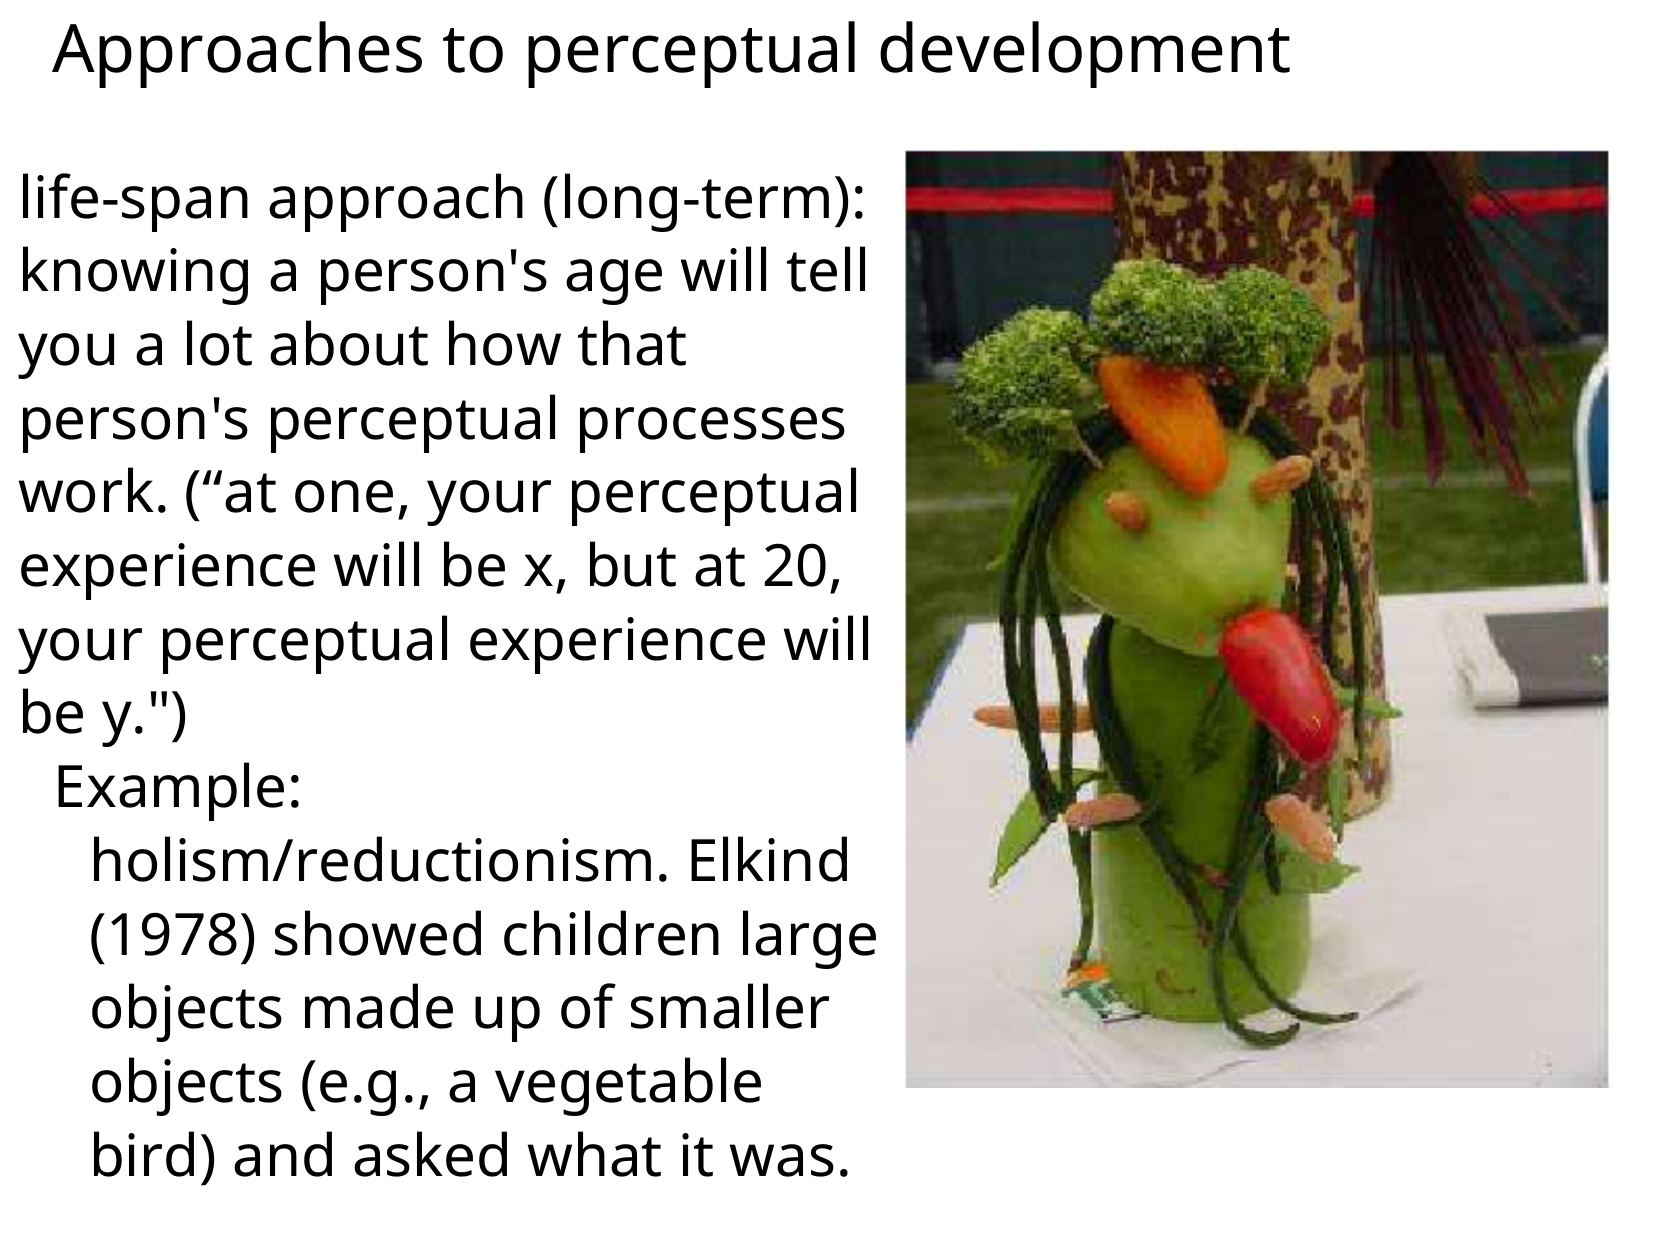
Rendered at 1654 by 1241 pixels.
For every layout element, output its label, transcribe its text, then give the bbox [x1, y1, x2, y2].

picture [900, 137, 1613, 1088]
text_box life-span approach (long-term): knowing a person's age will tell you a lot about how that person's perceptual processes work. (“at one, your perceptual experience will be x, but at 20, your perceptual experience will be y.") Example: holism/reductionism. Elkind (1978) showed children large objects made up of smaller objects (e.g., a vegetable bird) and asked what it was. [3, 151, 901, 1201]
text_box Approaches to perceptual development [37, 0, 1613, 151]
